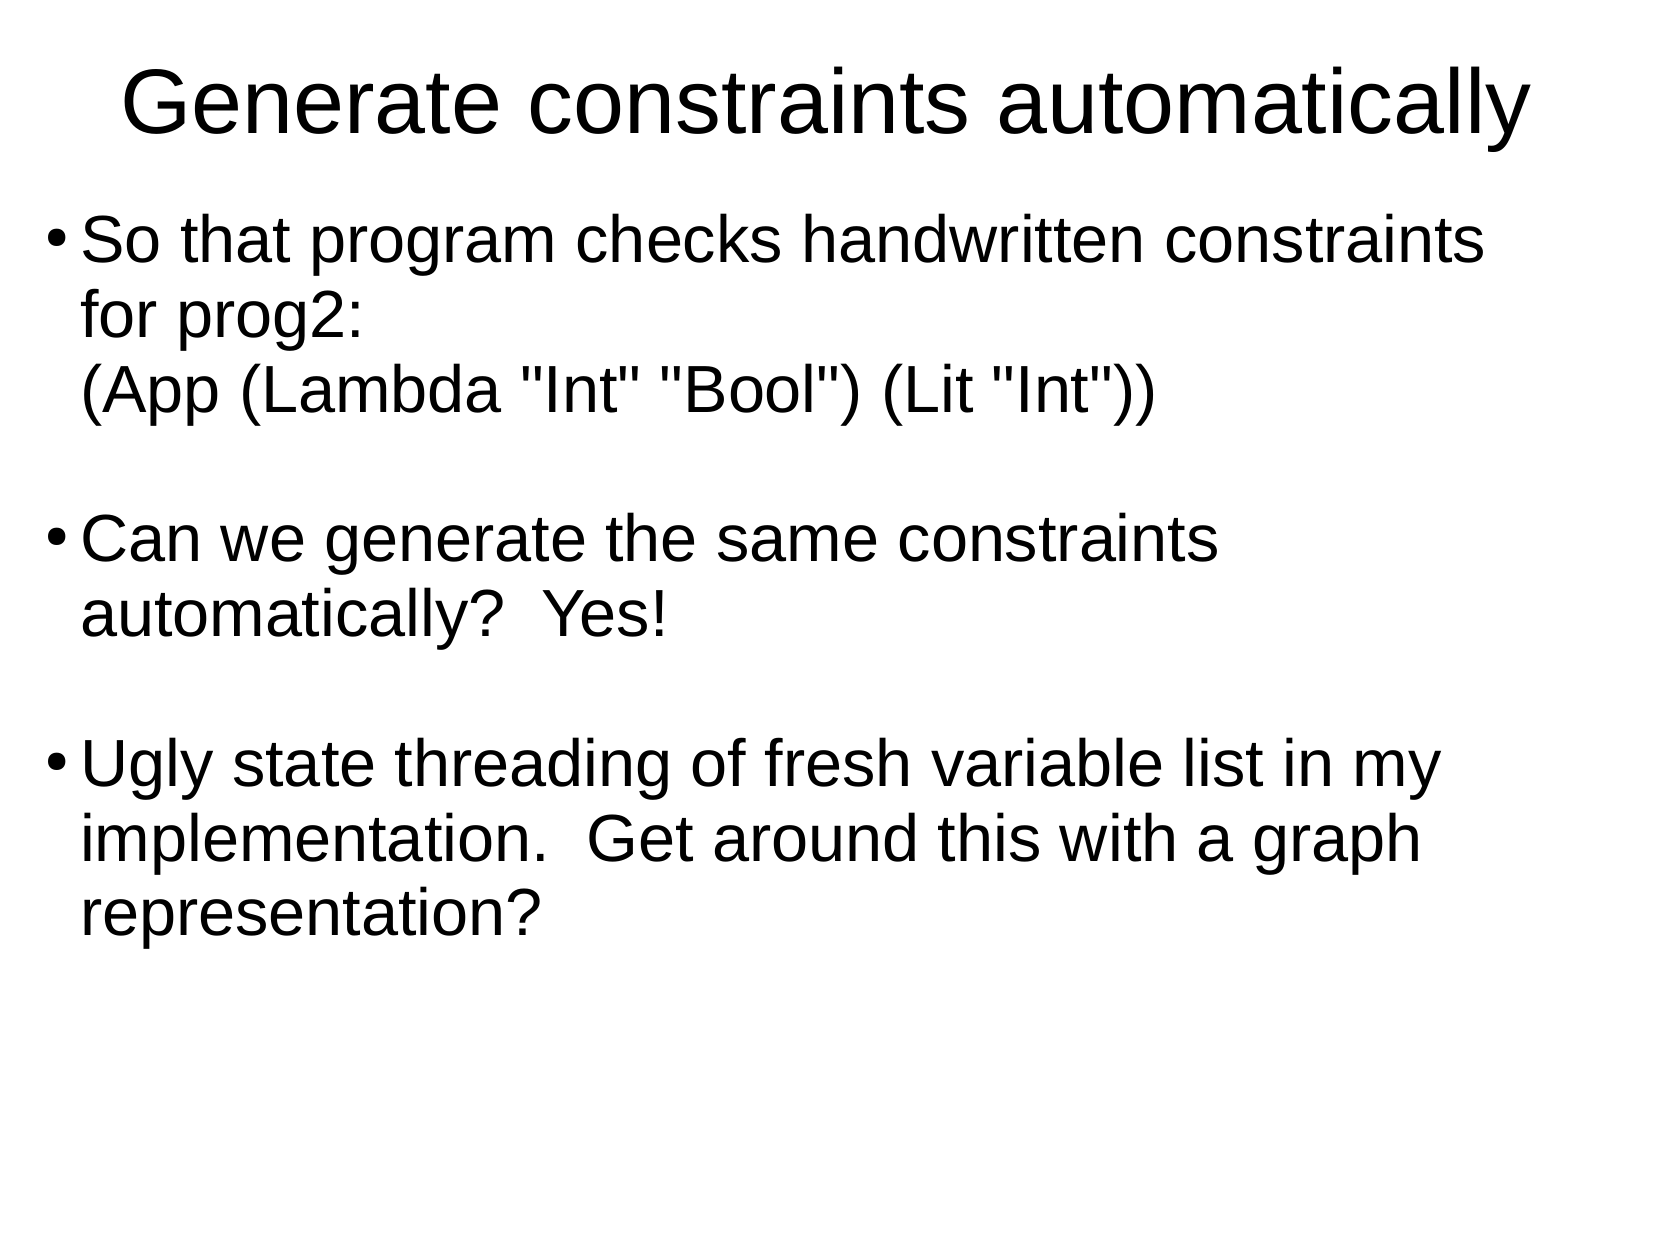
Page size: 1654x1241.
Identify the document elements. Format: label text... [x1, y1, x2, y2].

text_box So that program checks handwritten constraints for prog2: (App (Lambda "Int" "Bool") (Lit "Int")) Can we generate the same constraints automatically? Yes! Ugly state threading of fresh variable list in my implementation. Get around this with a graph representation? [30, 195, 1591, 1141]
title Generate constraints automatically [82, 39, 1571, 195]
